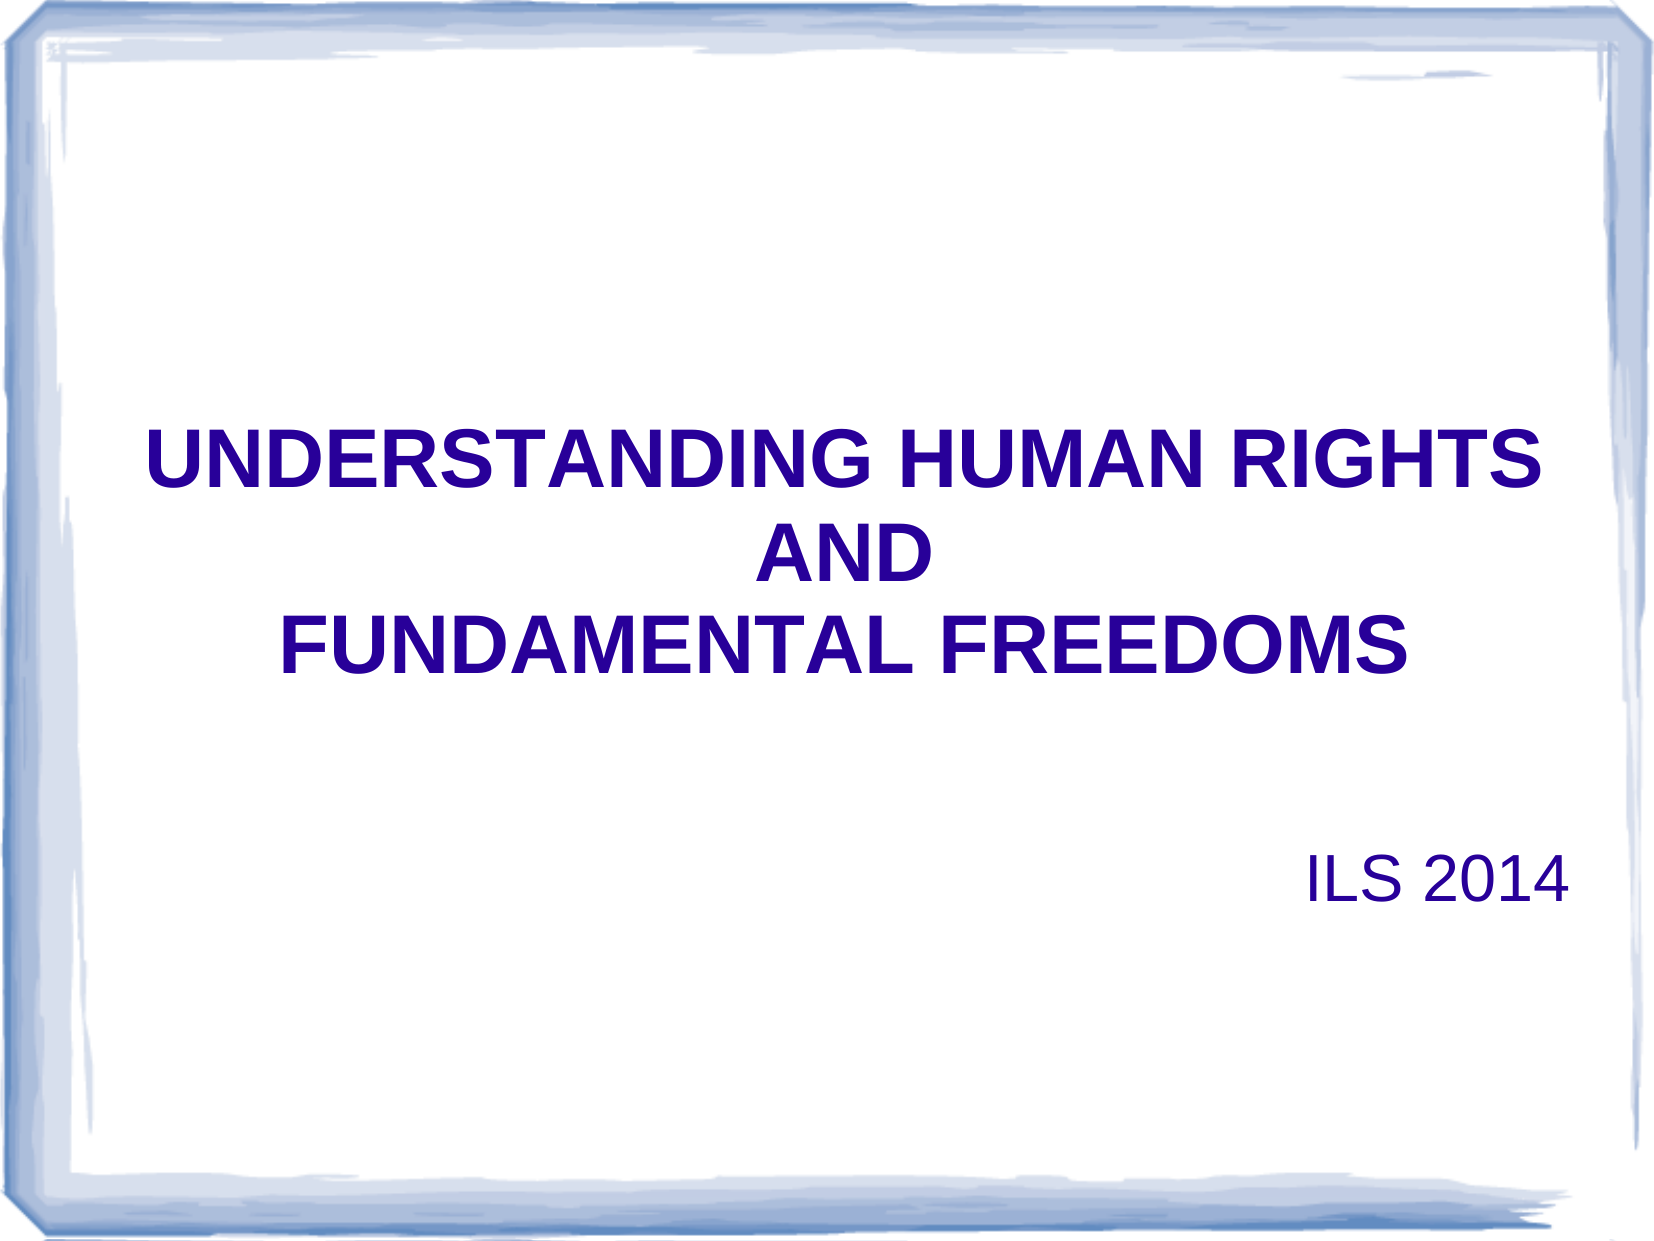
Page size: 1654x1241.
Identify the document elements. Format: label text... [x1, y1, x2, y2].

picture [0, 0, 1654, 1241]
subtitle UNDERSTANDING HUMAN RIGHTS AND FUNDAMENTAL FREEDOMS ILS 2014 [118, 324, 1571, 1004]
